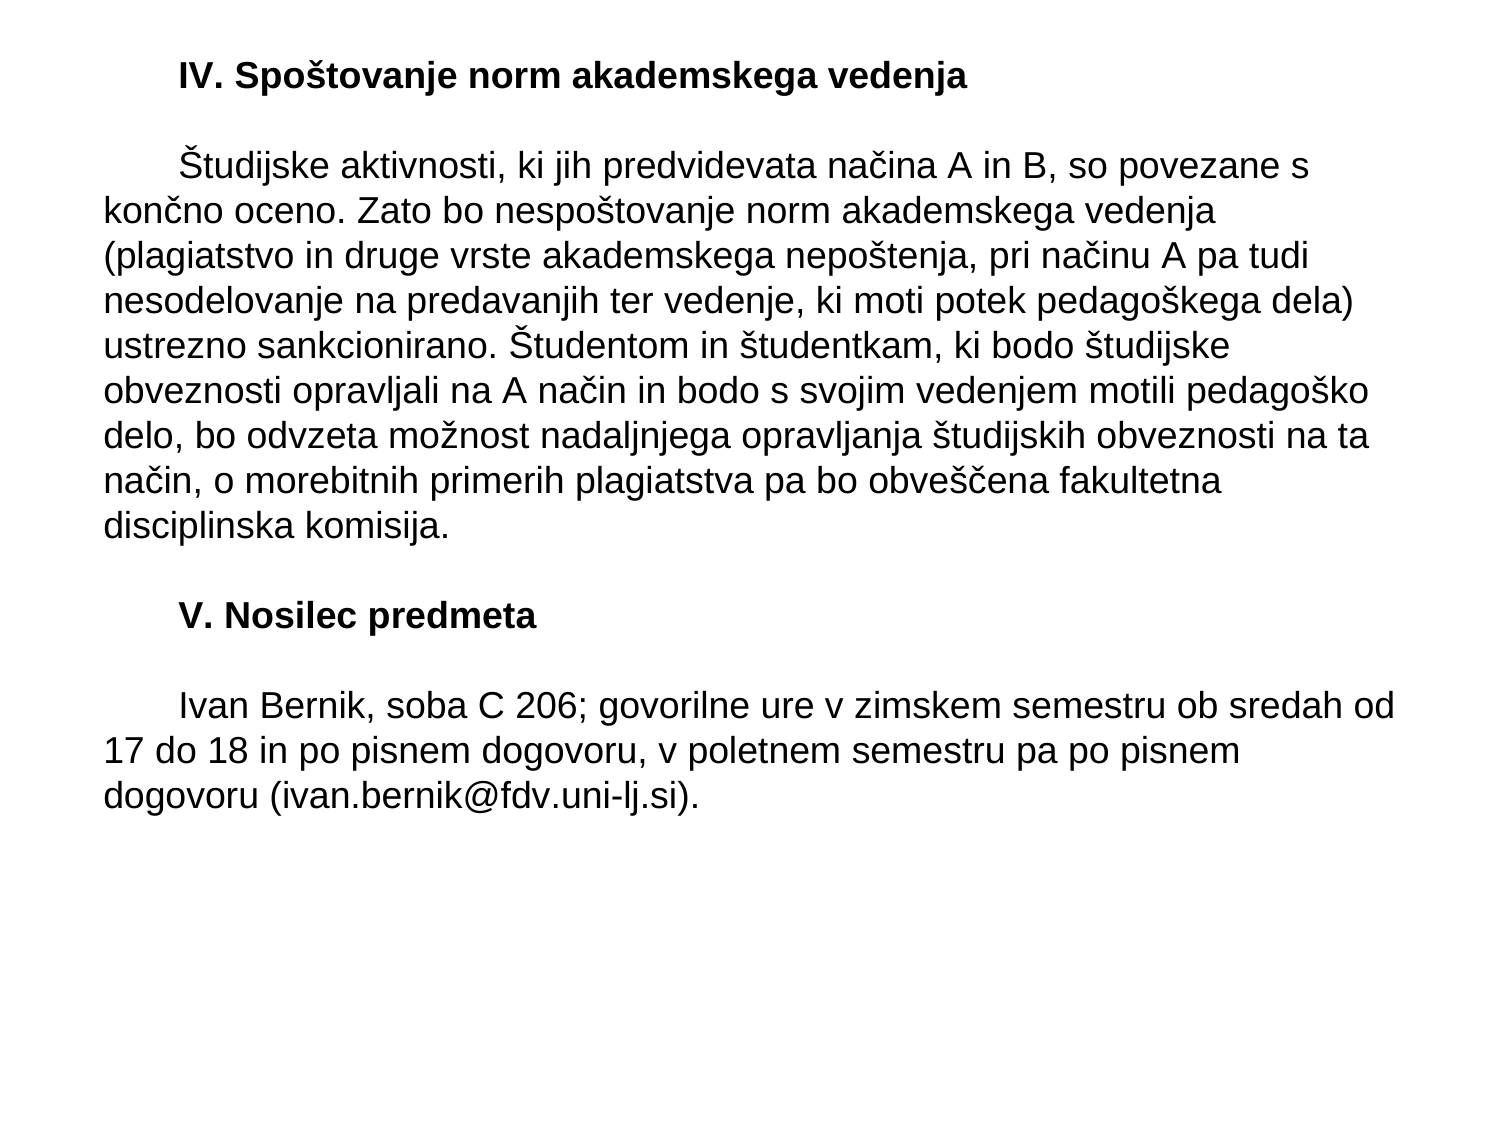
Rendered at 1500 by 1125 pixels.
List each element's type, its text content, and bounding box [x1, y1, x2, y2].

text_box IV. Spoštovanje norm akademskega vedenja Študijske aktivnosti, ki jih predvidevata načina A in B, so povezane s končno oceno. Zato bo nespoštovanje norm akademskega vedenja (plagiatstvo in druge vrste akademskega nepoštenja, pri načinu A pa tudi nesodelovanje na predavanjih ter vedenje, ki moti potek pedagoškega dela) ustrezno sankcionirano. Študentom in študentkam, ki bodo študijske obveznosti opravljali na A način in bodo s svojim vedenjem motili pedagoško delo, bo odvzeta možnost nadaljnjega opravljanja študijskih obveznosti na ta način, o morebitnih primerih plagiatstva pa bo obveščena fakultetna disciplinska komisija. V. Nosilec predmeta Ivan Bernik, soba C 206; govorilne ure v zimskem semestru ob sredah od 17 do 18 in po pisnem dogovoru, v poletnem semestru pa po pisnem dogovoru (ivan.bernik@fdv.uni-lj.si). [88, 42, 1412, 824]
